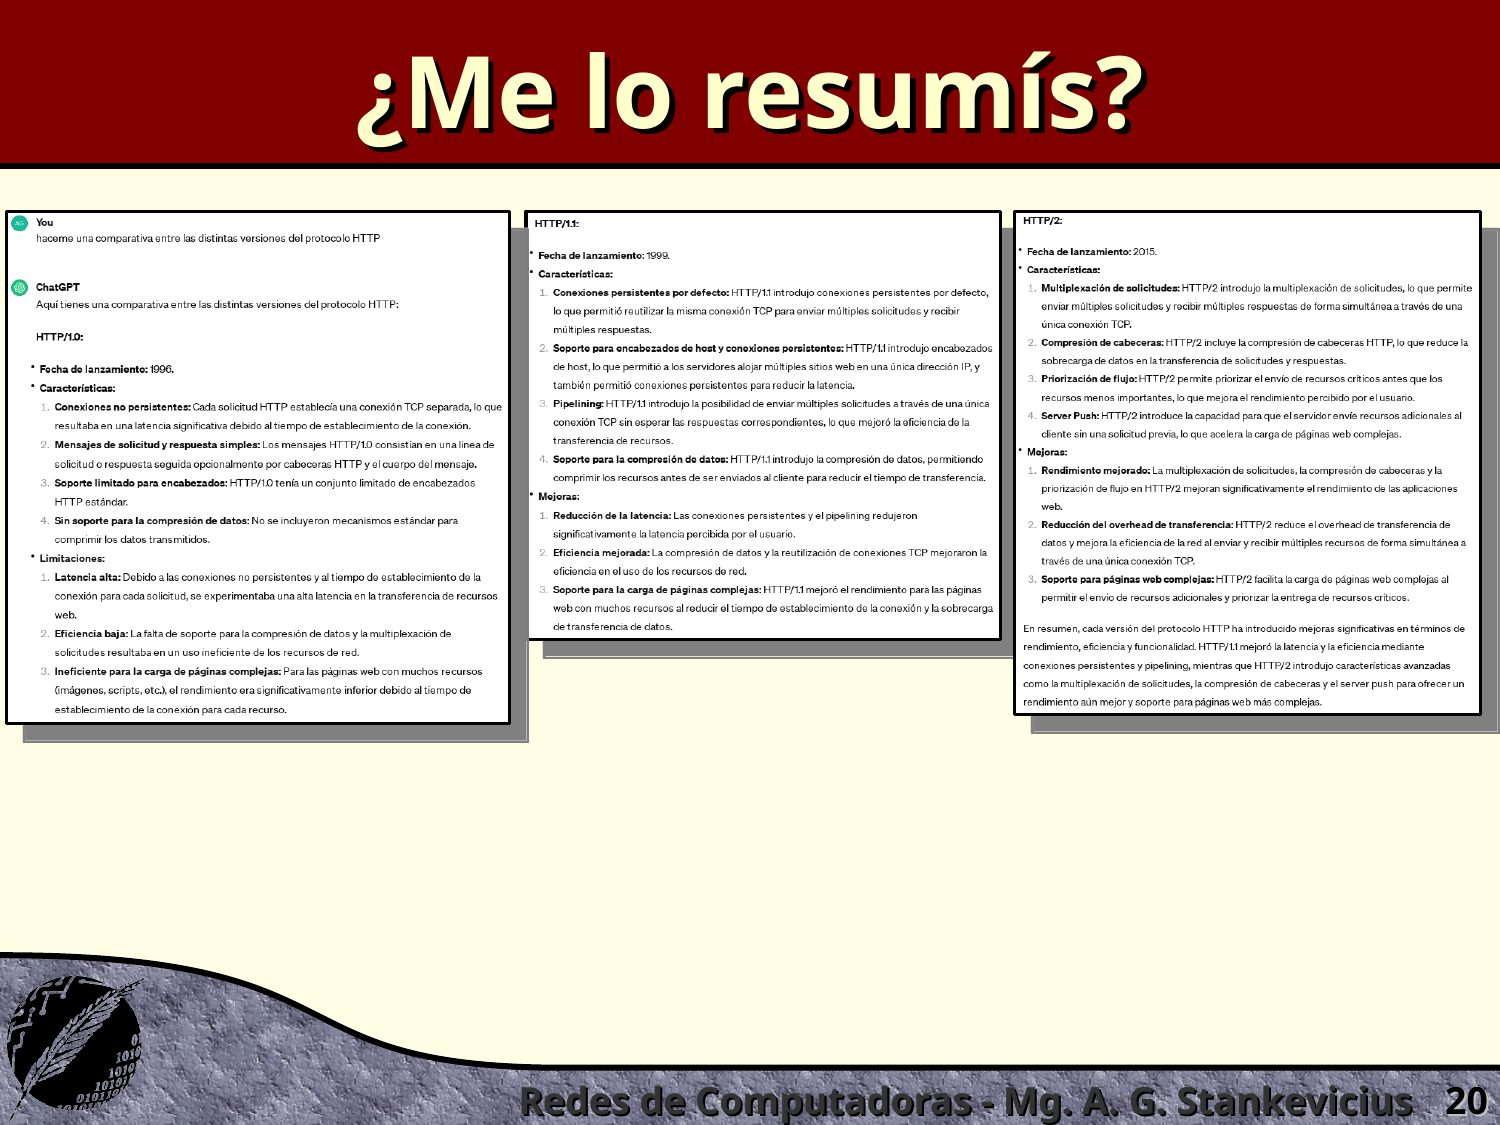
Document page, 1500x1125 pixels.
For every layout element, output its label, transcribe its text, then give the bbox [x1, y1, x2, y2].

picture [7, 212, 508, 722]
picture [0, 959, 1500, 1125]
picture [790, 1100, 795, 1110]
picture [1015, 212, 1480, 713]
picture [527, 212, 1000, 638]
picture [1047, 1100, 1054, 1110]
title ¿Me lo resumís? [15, 5, 1485, 160]
